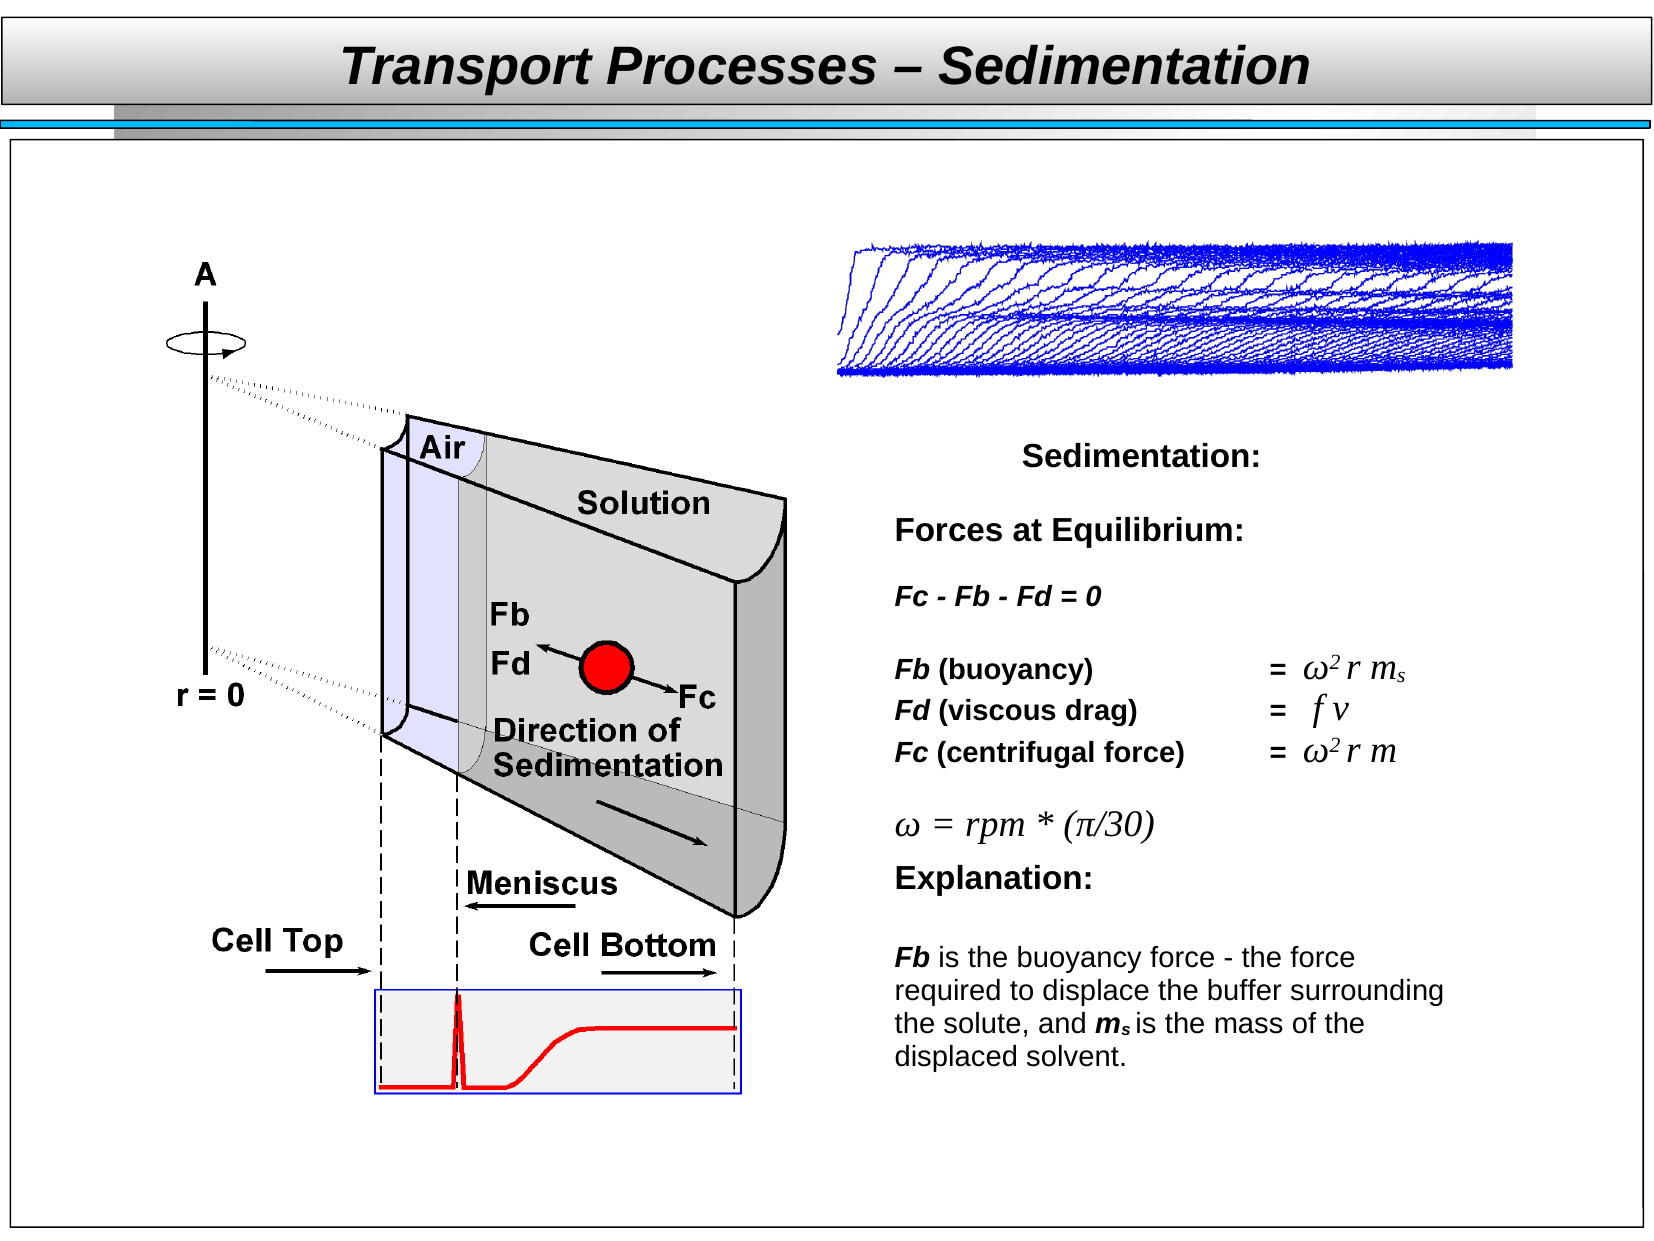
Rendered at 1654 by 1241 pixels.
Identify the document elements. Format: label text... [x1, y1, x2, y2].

text_box Sedimentation: Forces at Equilibrium: Fc - Fb - Fd = 0 Fb (buoyancy) = ω2 r ms Fd (viscous drag) = f v Fc (centrifugal force) = ω2 r m ω = rpm * (π/30) Explanation: Fb is the buoyancy force - the force required to displace the buffer surrounding the solute, and ms is the mass of the displaced solvent. [819, 437, 1465, 1095]
picture [160, 254, 793, 1100]
text_box [10, 139, 1644, 1228]
picture [837, 239, 1513, 378]
text_box [0, 120, 1651, 129]
text_box Transport Processes – Sedimentation [1, 17, 1652, 105]
